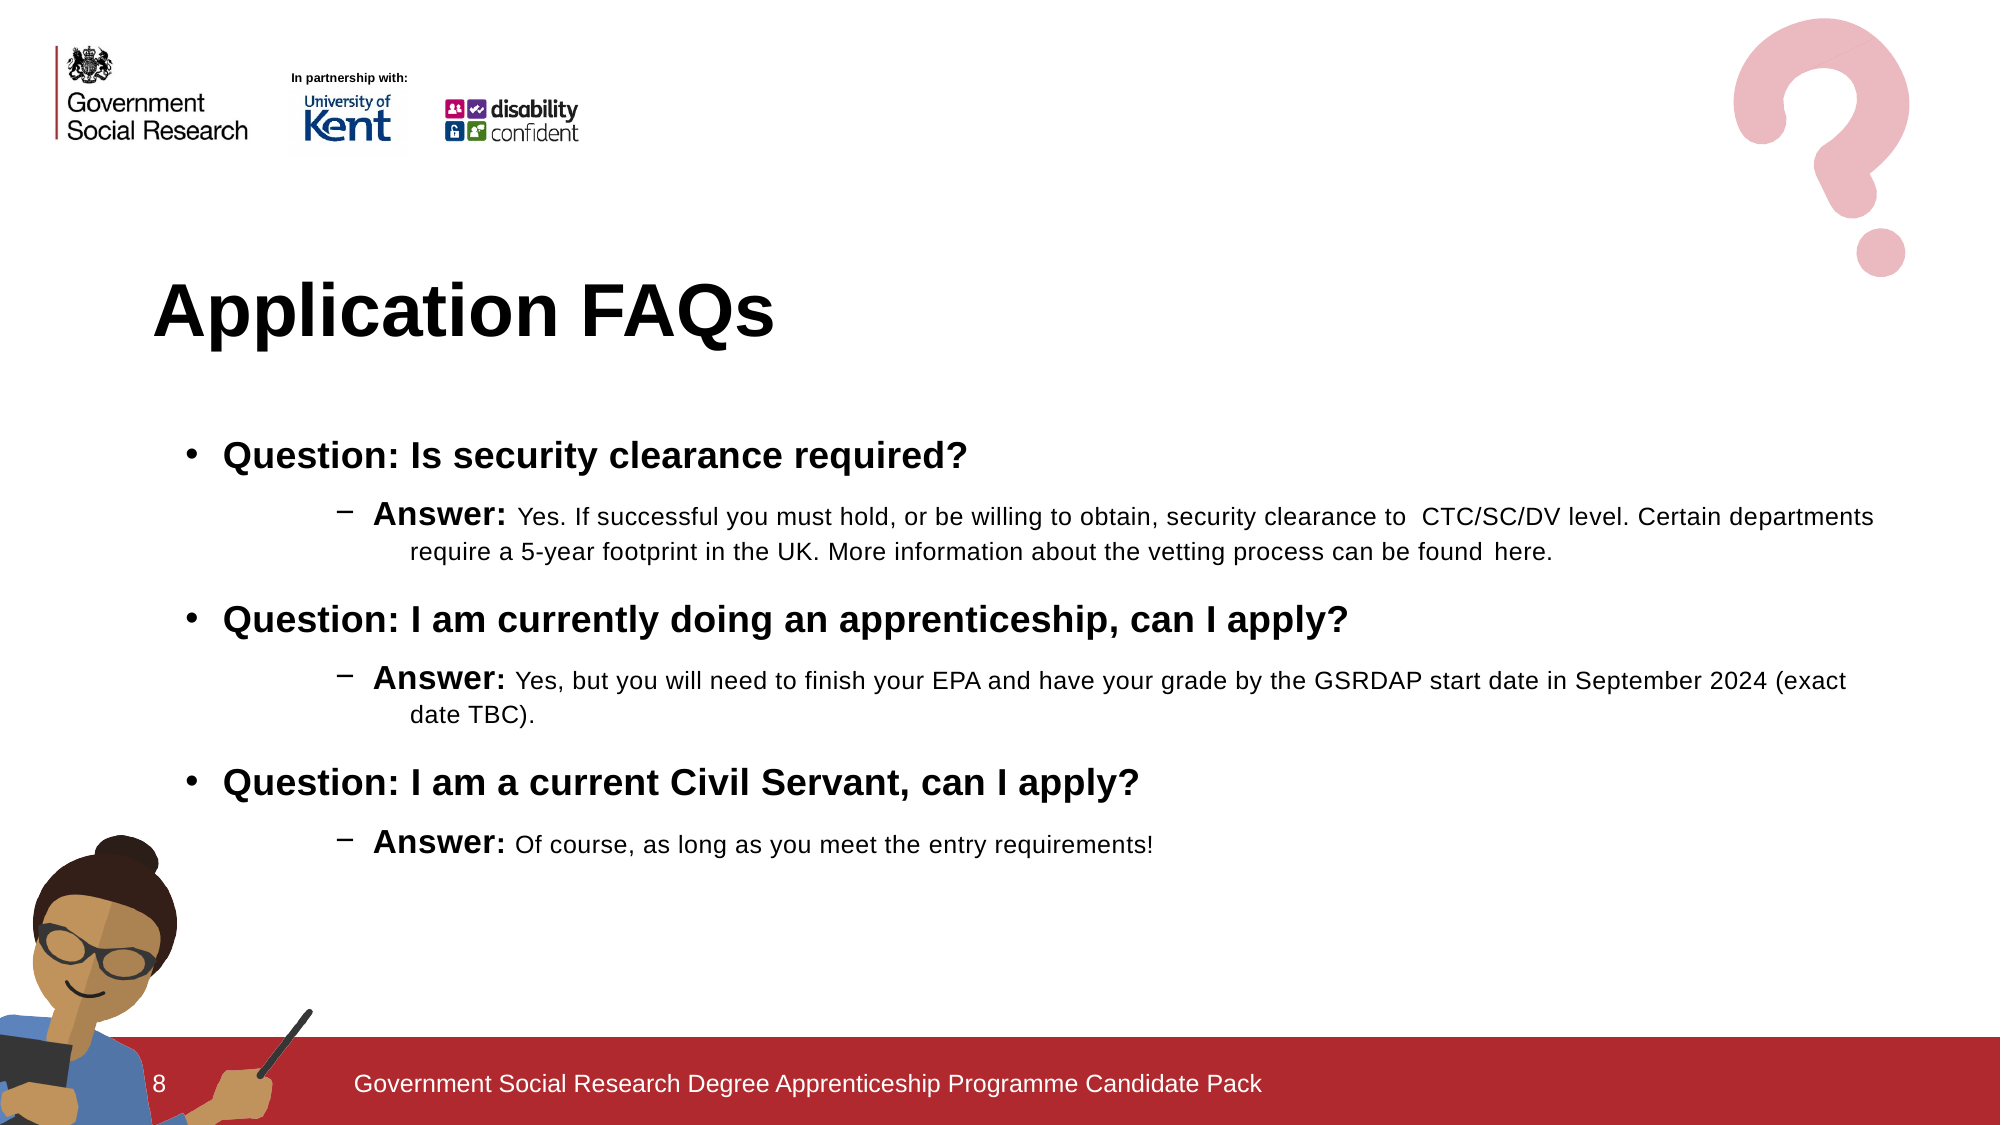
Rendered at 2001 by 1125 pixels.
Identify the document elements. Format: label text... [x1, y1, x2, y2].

title Application FAQs [137, 218, 1863, 361]
text_box [1856, 228, 1906, 277]
text_box [0, 835, 313, 1125]
list Question: Is security clearance required? Answer: Yes. If successful you must hold, or be willing to obtain, security clearance to CTC/SC/DV level. Certain departments require a 5-year footprint in the UK. More information about the vetting process can be found here. Question: I am currently doing an apprenticeship, can I apply? Answer: Yes, but you will need to finish your EPA and have your grade by the GSRDAP start date in September 2024 (exact date TBC). Question: I am a current Civil Servant, can I apply? Answer: Of course, as long as you meet the entry requirements! [170, 418, 1896, 964]
text_box [1733, 18, 1910, 219]
text_box Government Social Research Degree Apprenticeship Programme Candidate Pack [338, 1056, 1863, 1108]
